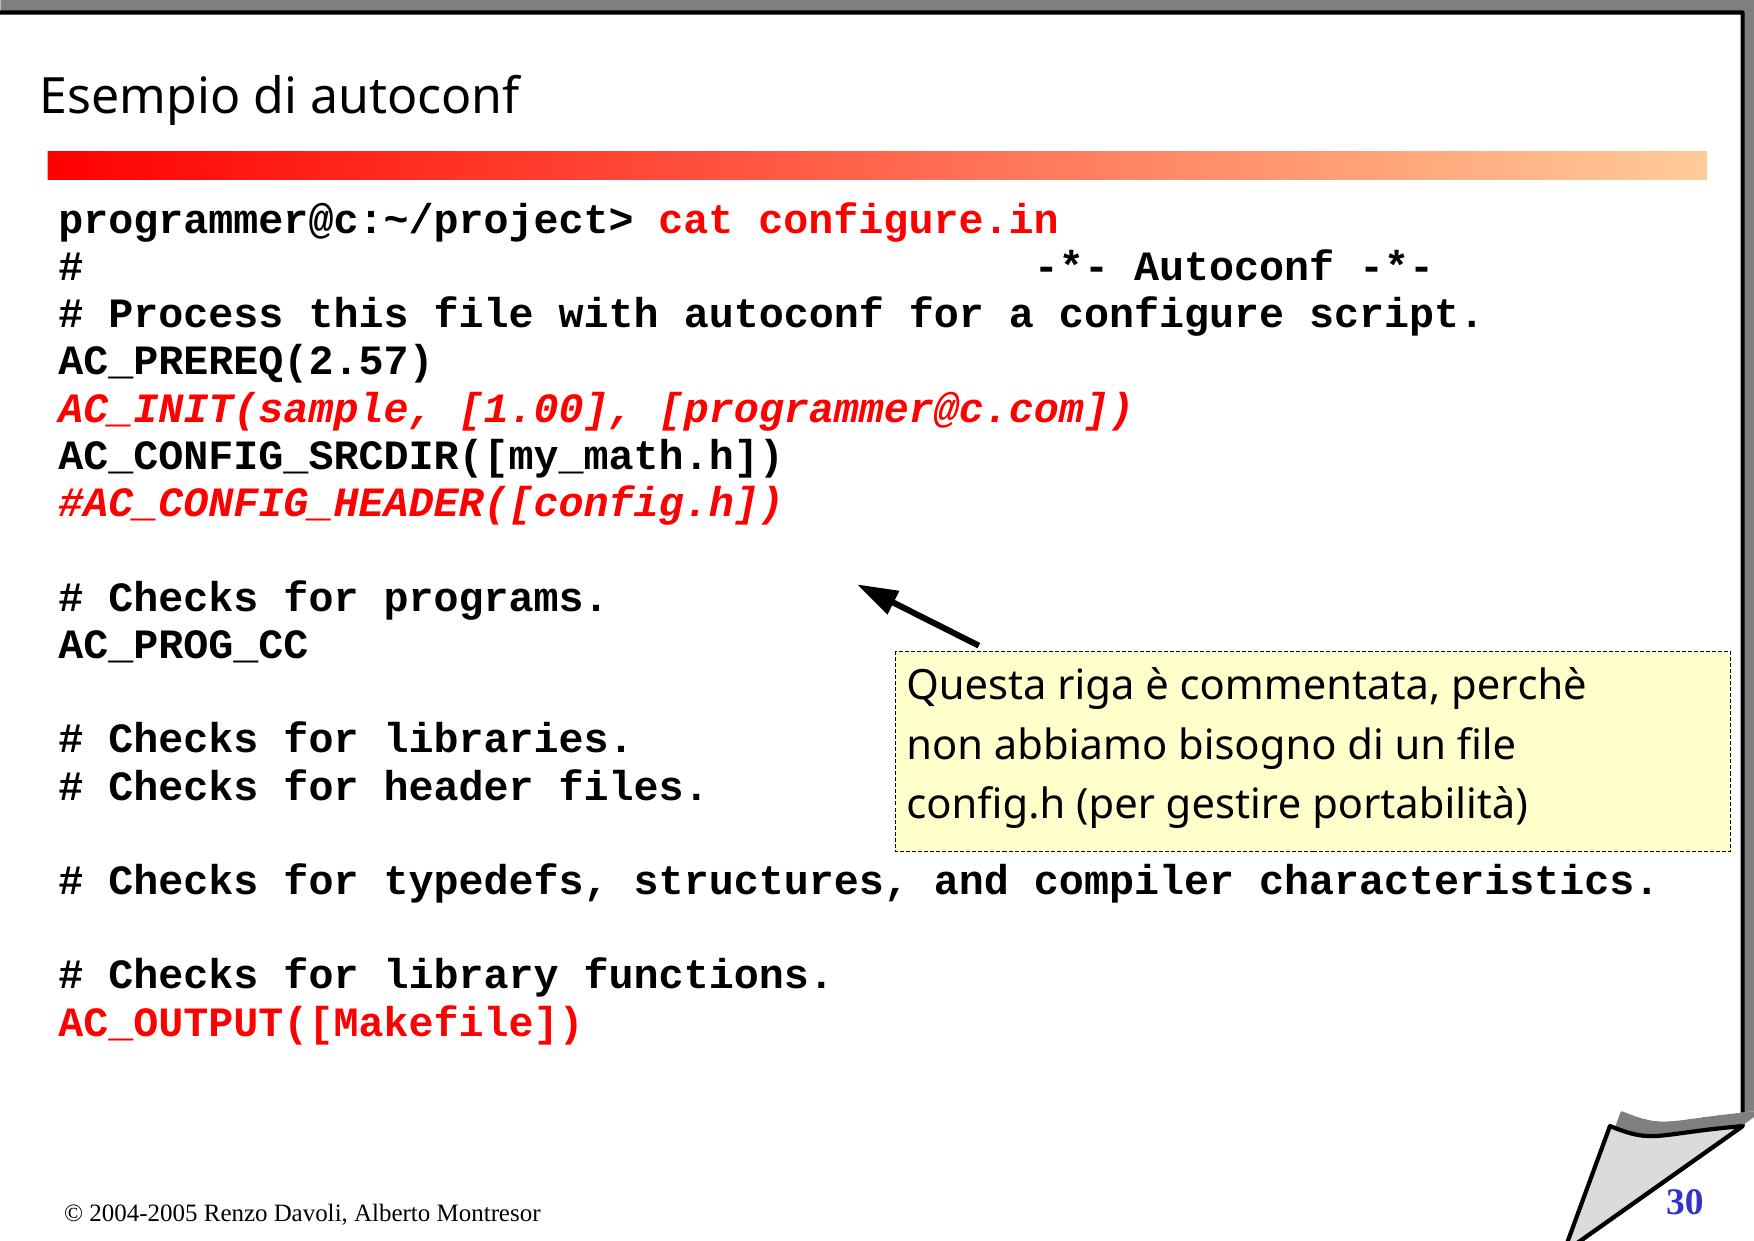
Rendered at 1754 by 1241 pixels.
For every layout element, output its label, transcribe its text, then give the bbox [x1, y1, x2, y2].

list programmer@c:~/project> cat configure.in # -*- Autoconf -*- # Process this file with autoconf for a configure script. AC_PREREQ(2.57) AC_INIT(sample, [1.00], [programmer@c.com]) AC_CONFIG_SRCDIR([my_math.h]) #AC_CONFIG_HEADER([config.h]) # Checks for programs. AC_PROG_CC # Checks for libraries. # Checks for header files. # Checks for typedefs, structures, and compiler characteristics. # Checks for library functions. AC_OUTPUT([Makefile]) [58, 198, 1696, 1241]
title Esempio di autoconf [40, 49, 1714, 144]
text_box Questa riga è commentata, perchè non abbiamo bisogno di un file config.h (per gestire portabilità) [895, 651, 1731, 852]
